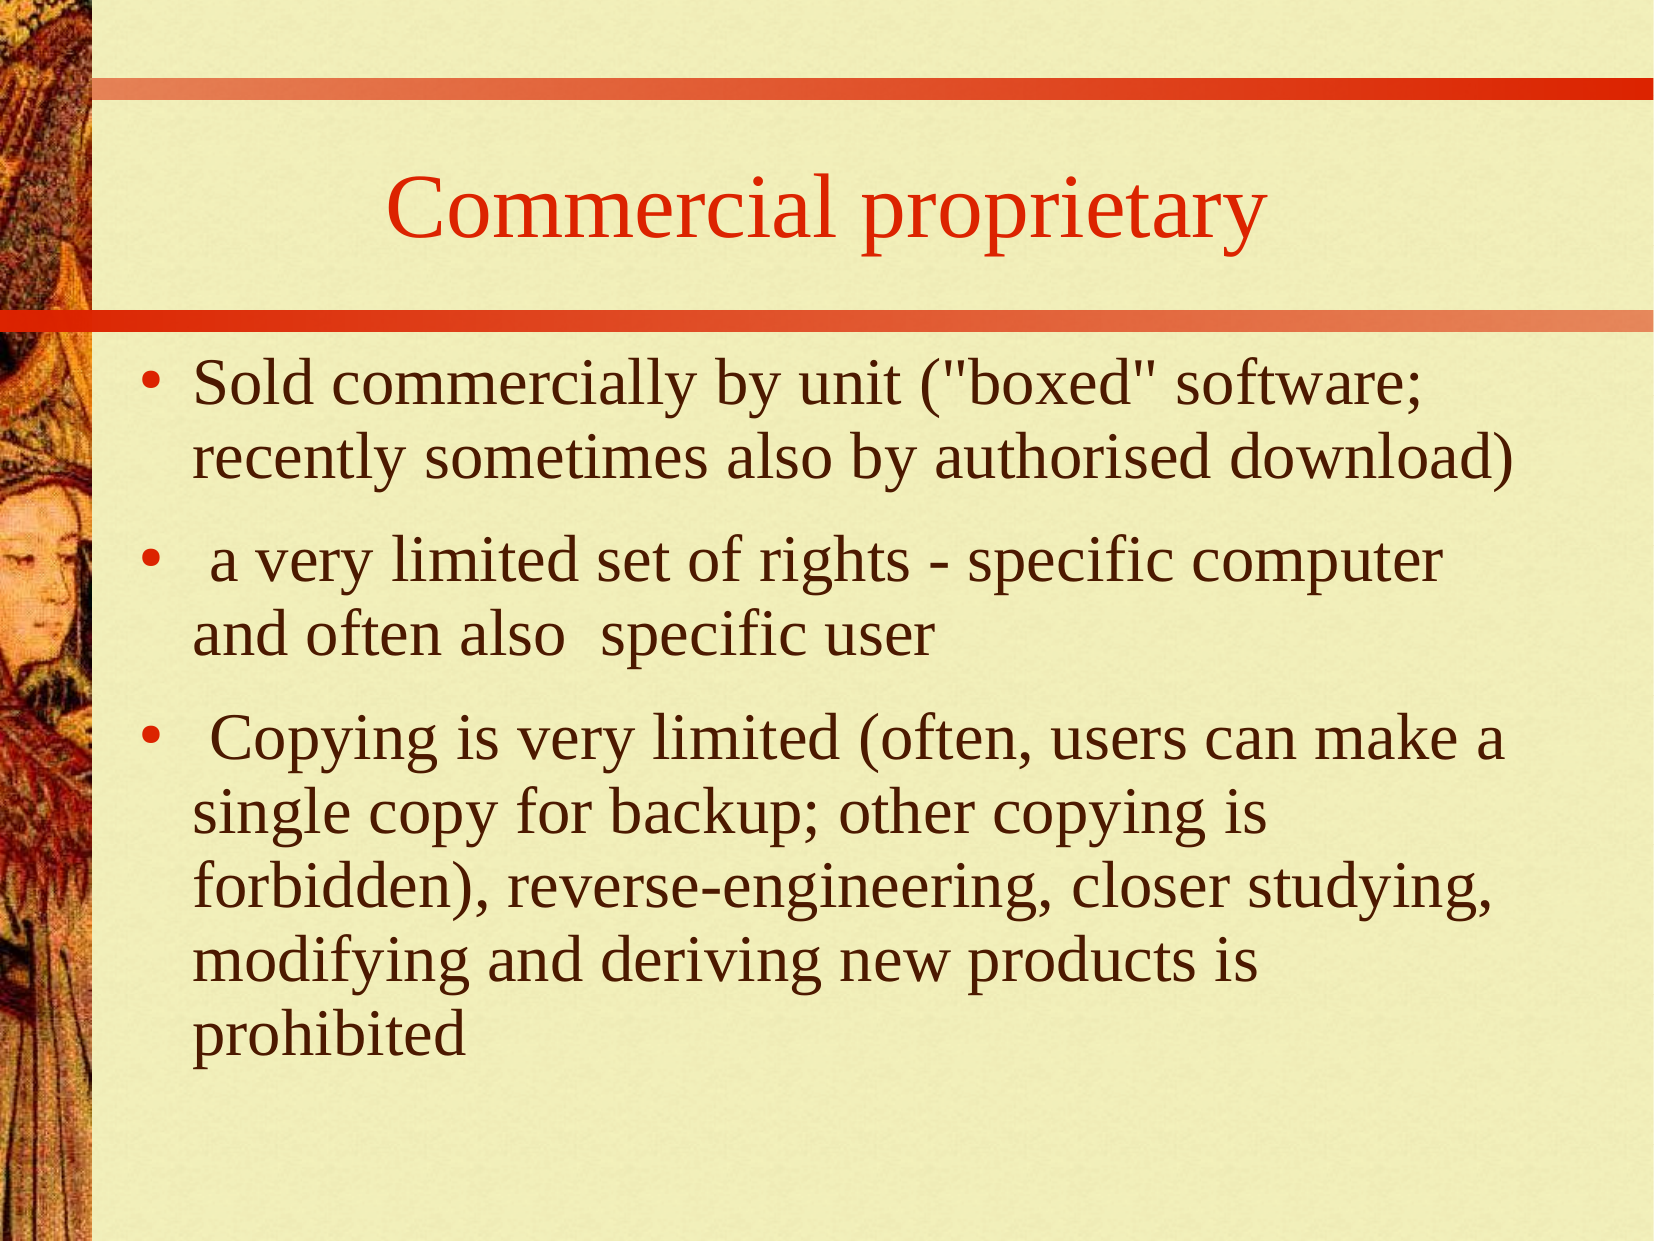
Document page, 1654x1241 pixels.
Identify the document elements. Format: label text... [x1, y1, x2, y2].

picture [0, 332, 1654, 1241]
list Sold commercially by unit ("boxed" software; recently sometimes also by authorised download) a very limited set of rights - specific computer and often also specific user Copying is very limited (often, users can make a single copy for backup; other copying is forbidden), reverse-engineering, closer studying, modifying and deriving new products is prohibited [121, 344, 1534, 1127]
picture [0, 0, 1654, 310]
title Commercial proprietary [121, 102, 1534, 311]
